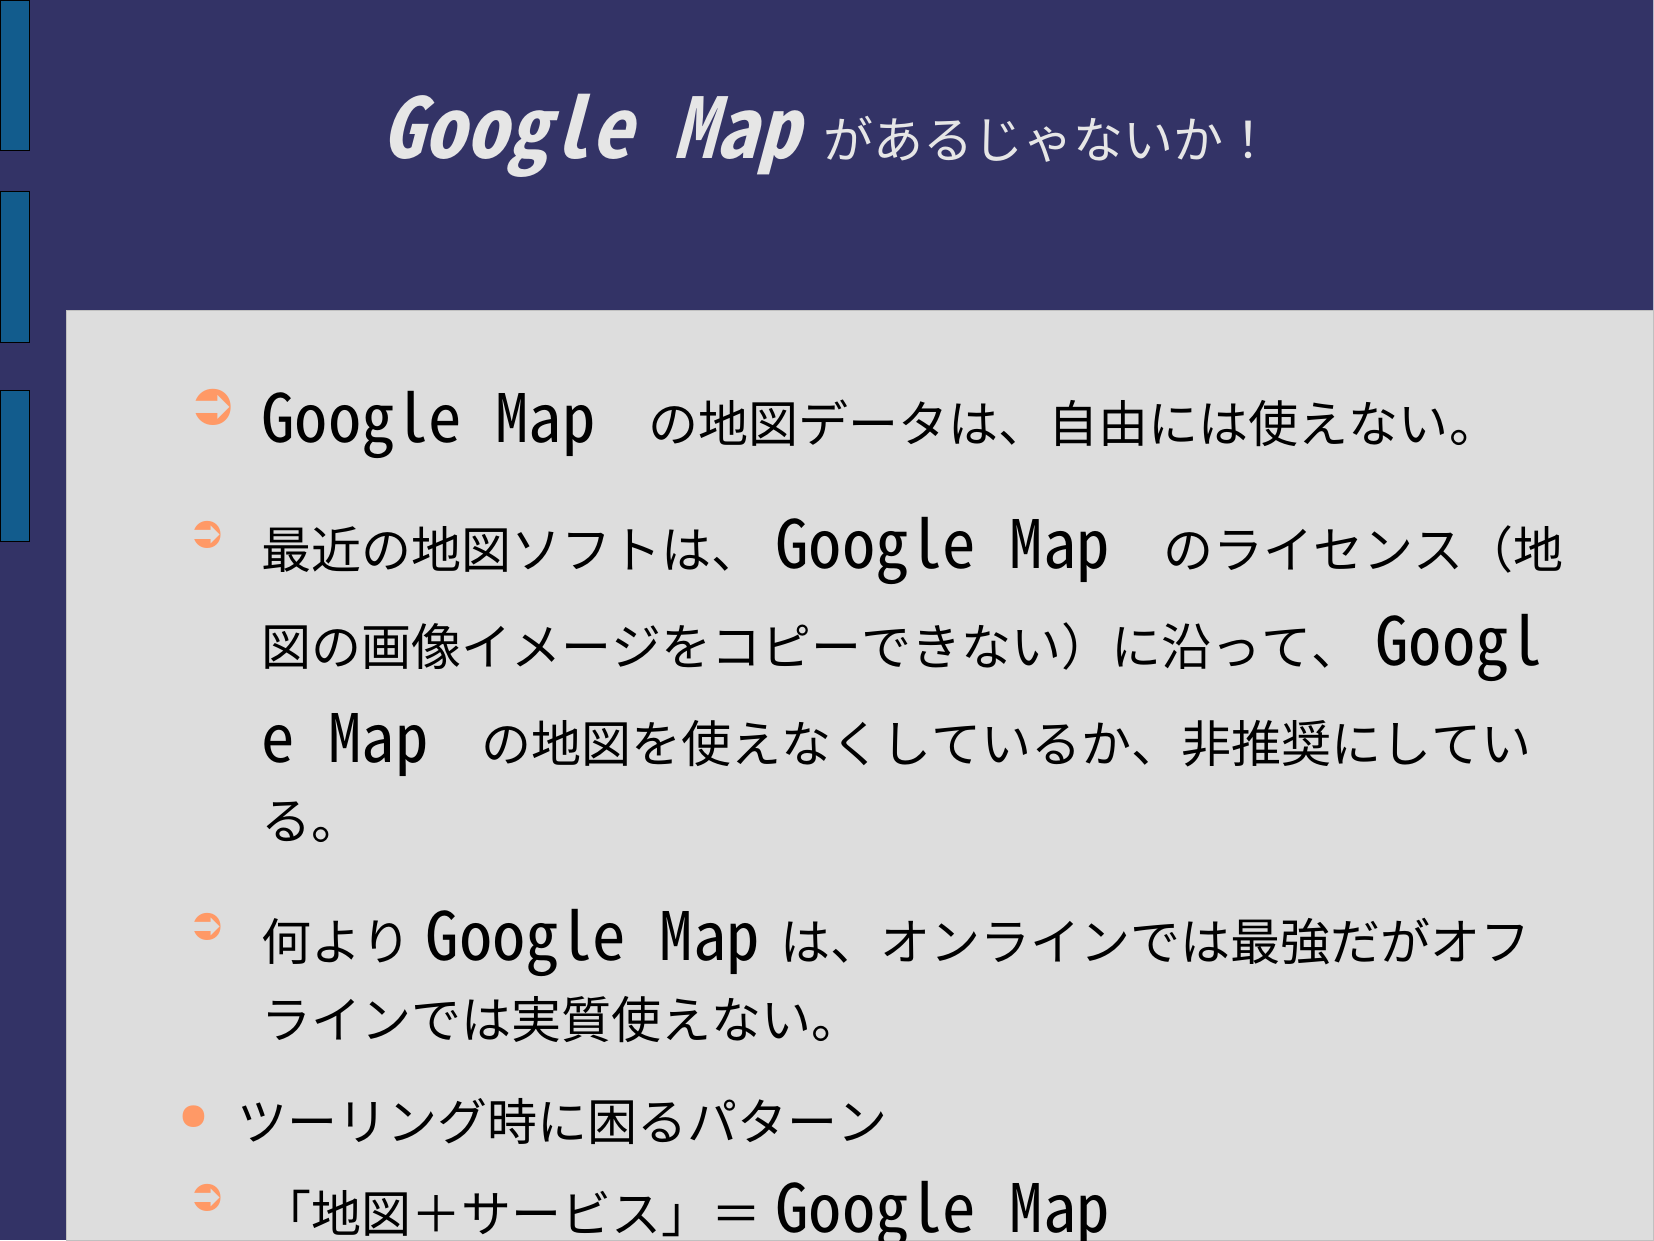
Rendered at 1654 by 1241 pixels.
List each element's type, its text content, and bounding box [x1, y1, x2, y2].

list Google Map の地図データは、自由には使えない。 最近の地図ソフトは、Google Map のライセンス（地図の画像イメージをコピーできない）に沿って、Google Map の地図を使えなくしているか、非推奨にしている。 何よりGoogle Mapは、オンラインでは最強だがオフラインでは実質使えない。 ツーリング時に困るパターン 「地図＋サービス」＝Google Map [178, 364, 1570, 1147]
title Google Mapがあるじゃないか！ [121, 18, 1534, 227]
